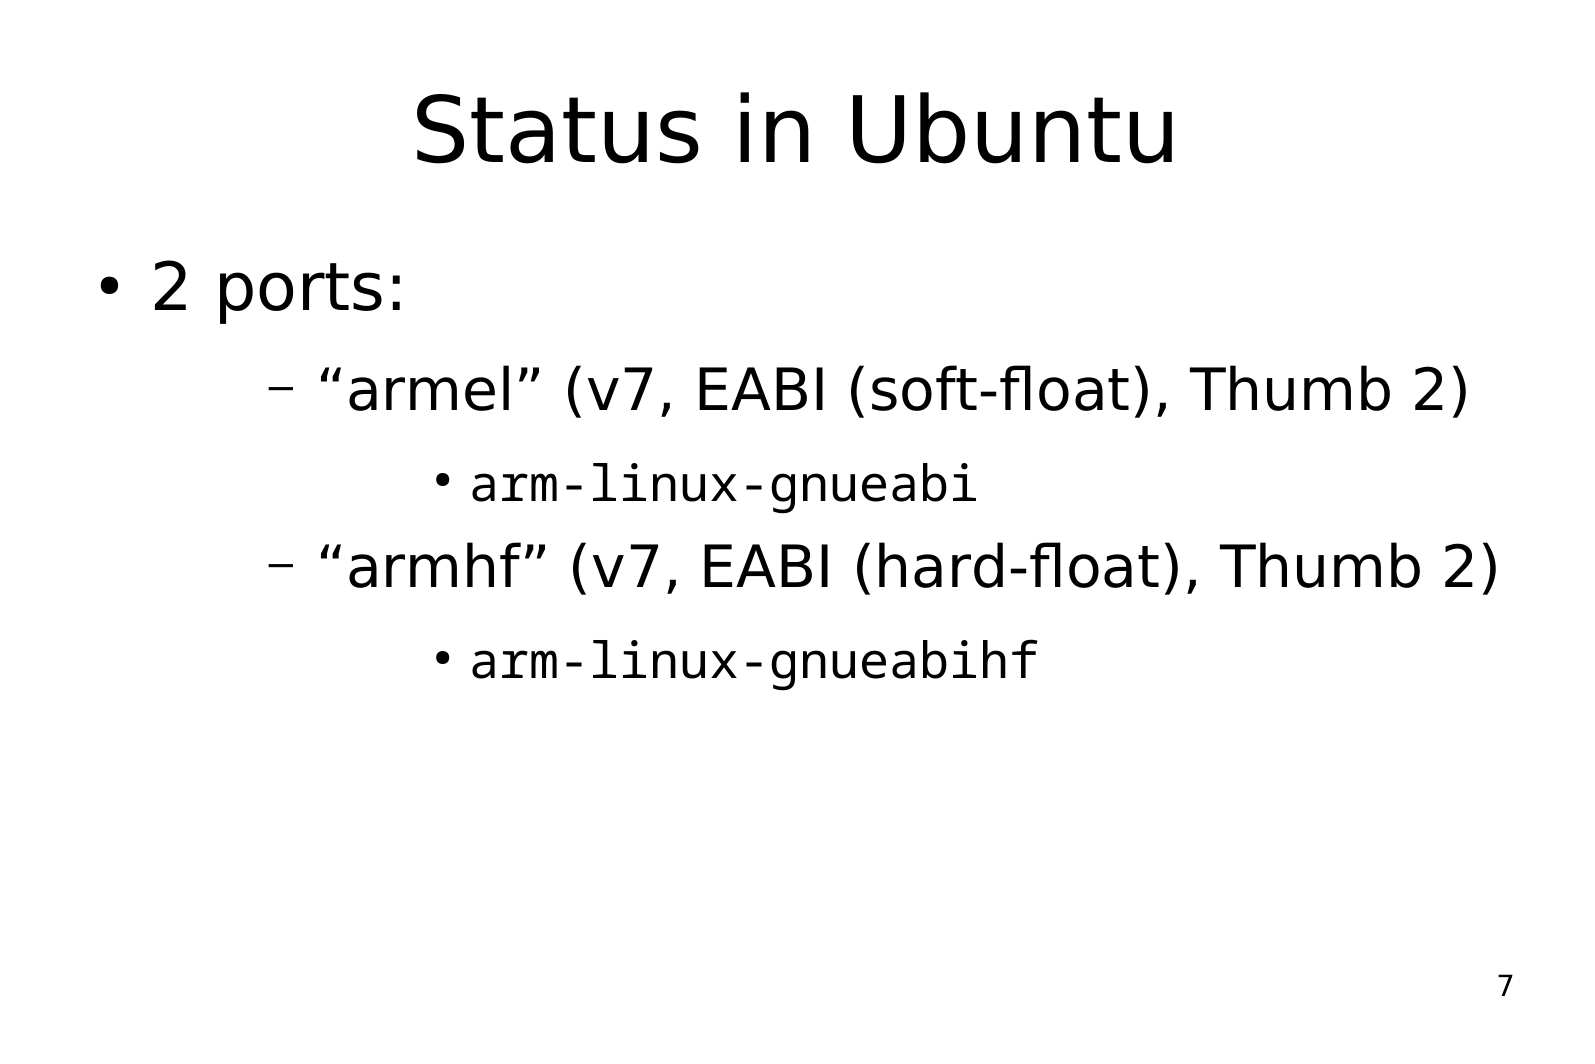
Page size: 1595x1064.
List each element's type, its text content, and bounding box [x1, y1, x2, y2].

title Status in Ubuntu [79, 42, 1515, 221]
list 2 ports: “armel” (v7, EABI (soft-float), Thumb 2) arm-linux-gnueabi “armhf” (v7, EABI (hard-float), Thumb 2) arm-linux-gnueabihf [79, 248, 1515, 951]
